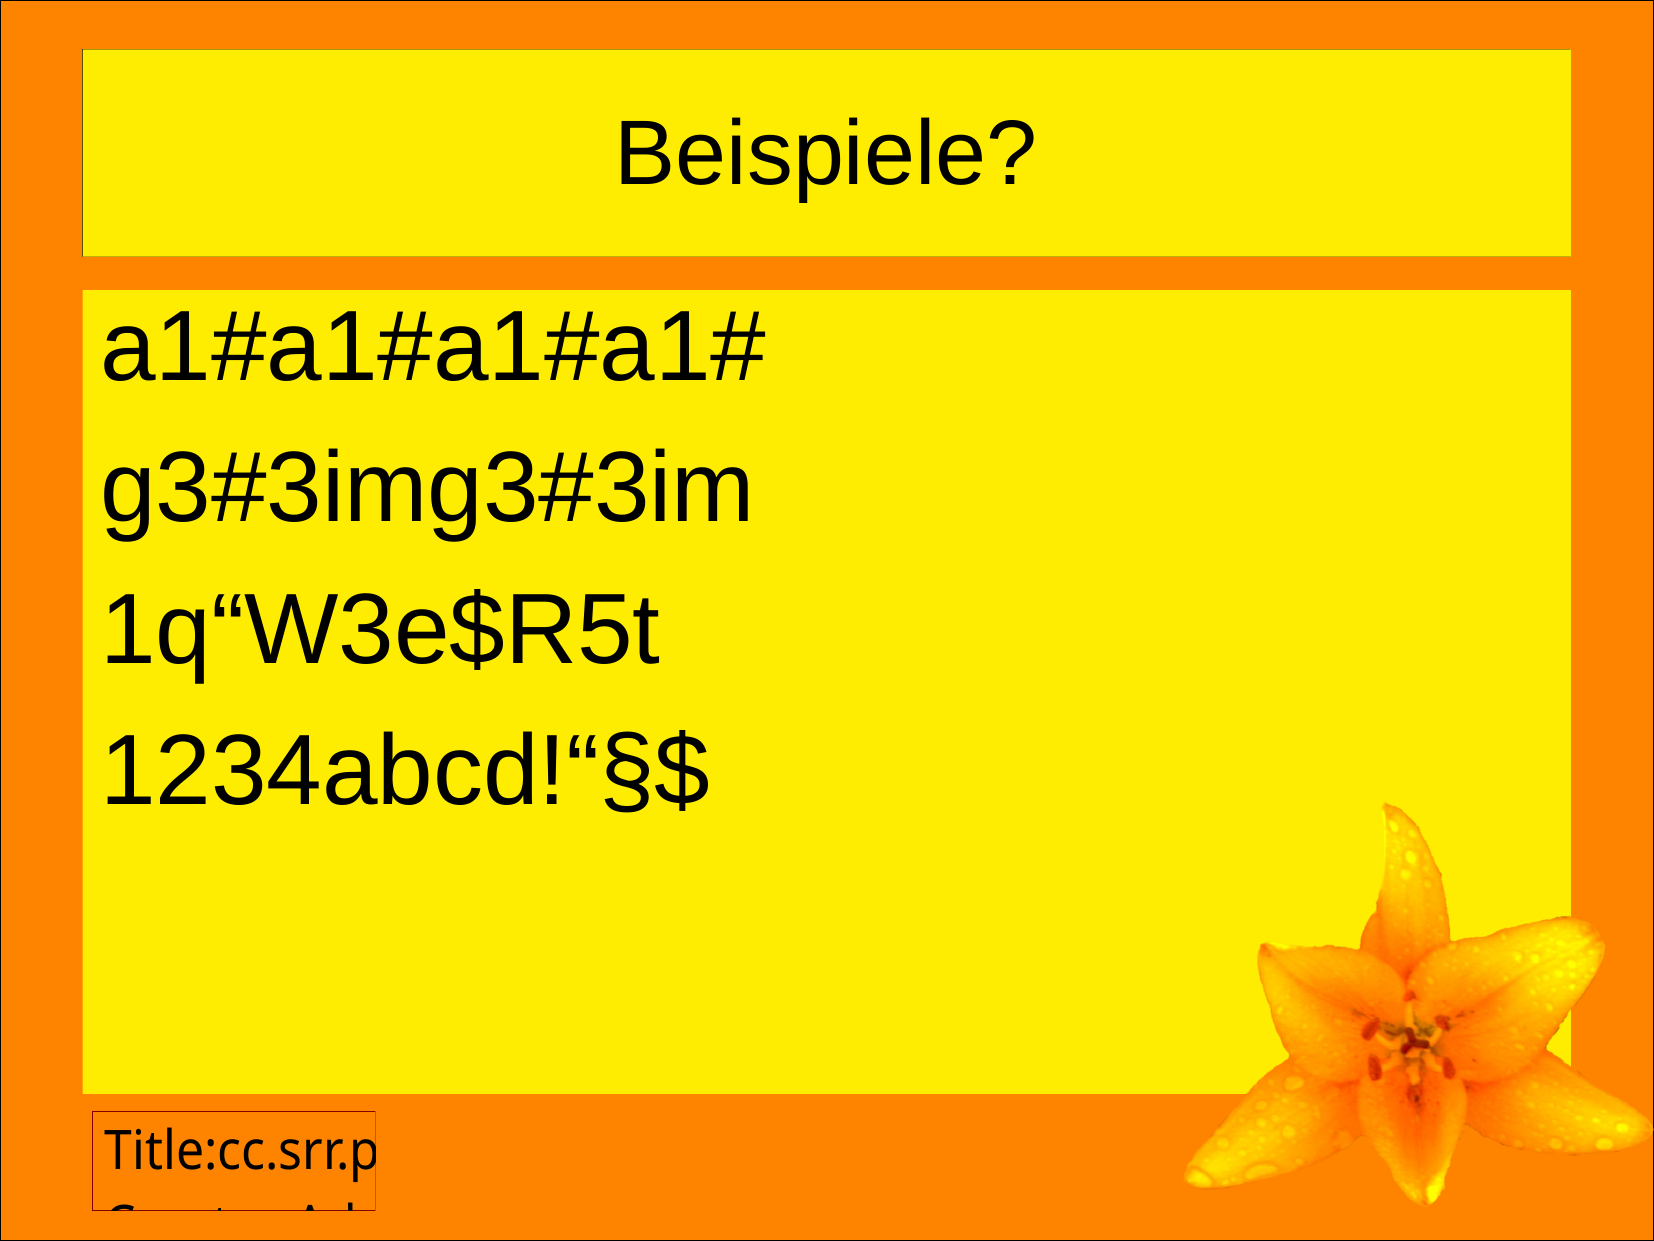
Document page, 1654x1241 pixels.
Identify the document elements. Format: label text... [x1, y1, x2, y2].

title Beispiele? [82, 49, 1571, 257]
picture [1181, 767, 1654, 1241]
list a1#a1#a1#a1# g3#3img3#3im 1q“W3e$R5t 1234abcd!“§$ [82, 290, 1571, 1094]
picture [88, 1108, 376, 1211]
text_box [0, 0, 1654, 1241]
